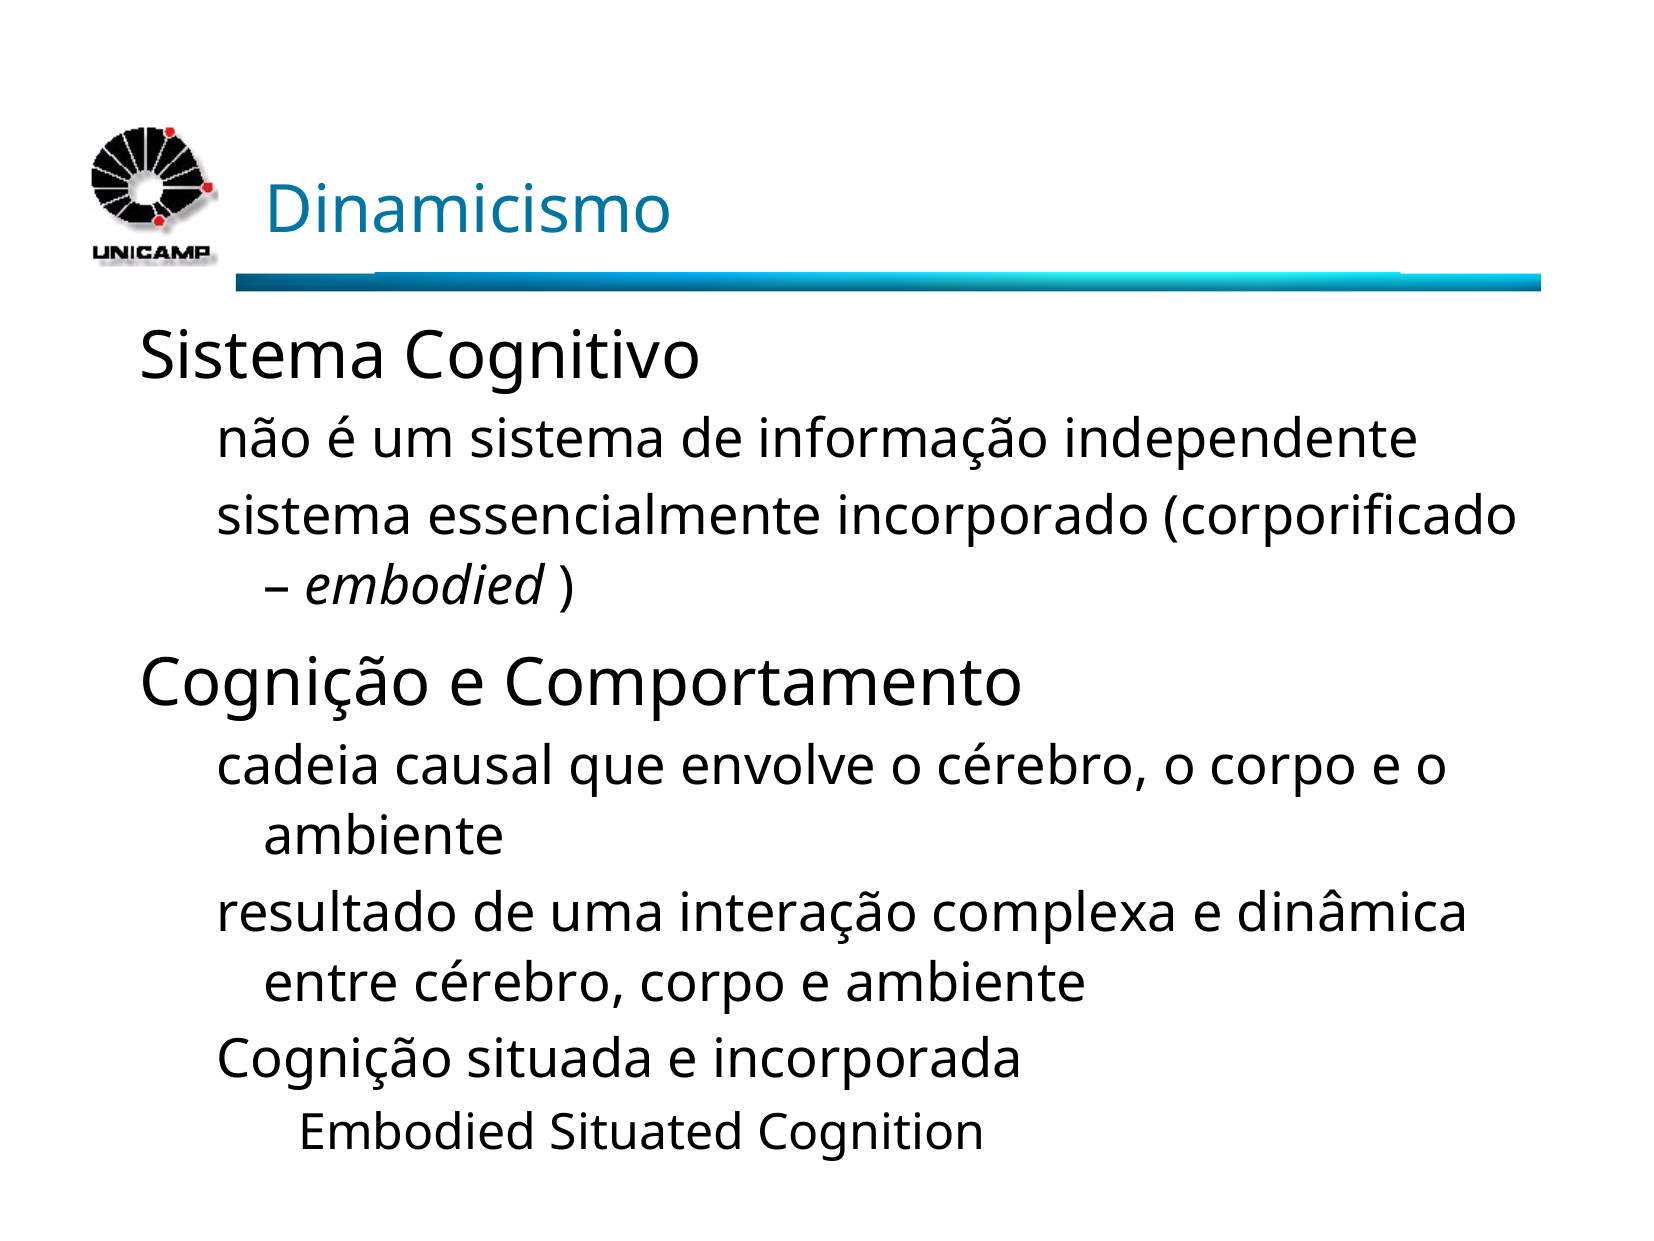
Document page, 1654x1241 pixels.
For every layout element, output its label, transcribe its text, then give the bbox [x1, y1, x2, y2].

picture [125, 272, 1654, 295]
list Sistema Cognitivo não é um sistema de informação independente sistema essencialmente incorporado (corporificado – embodied ) Cognição e Comportamento cadeia causal que envolve o cérebro, o corpo e o ambiente resultado de uma interação complexa e dinâmica entre cérebro, corpo e ambiente Cognição situada e incorporada Embodied Situated Cognition [121, 309, 1534, 1182]
title Dinamicismo [264, 42, 1534, 250]
